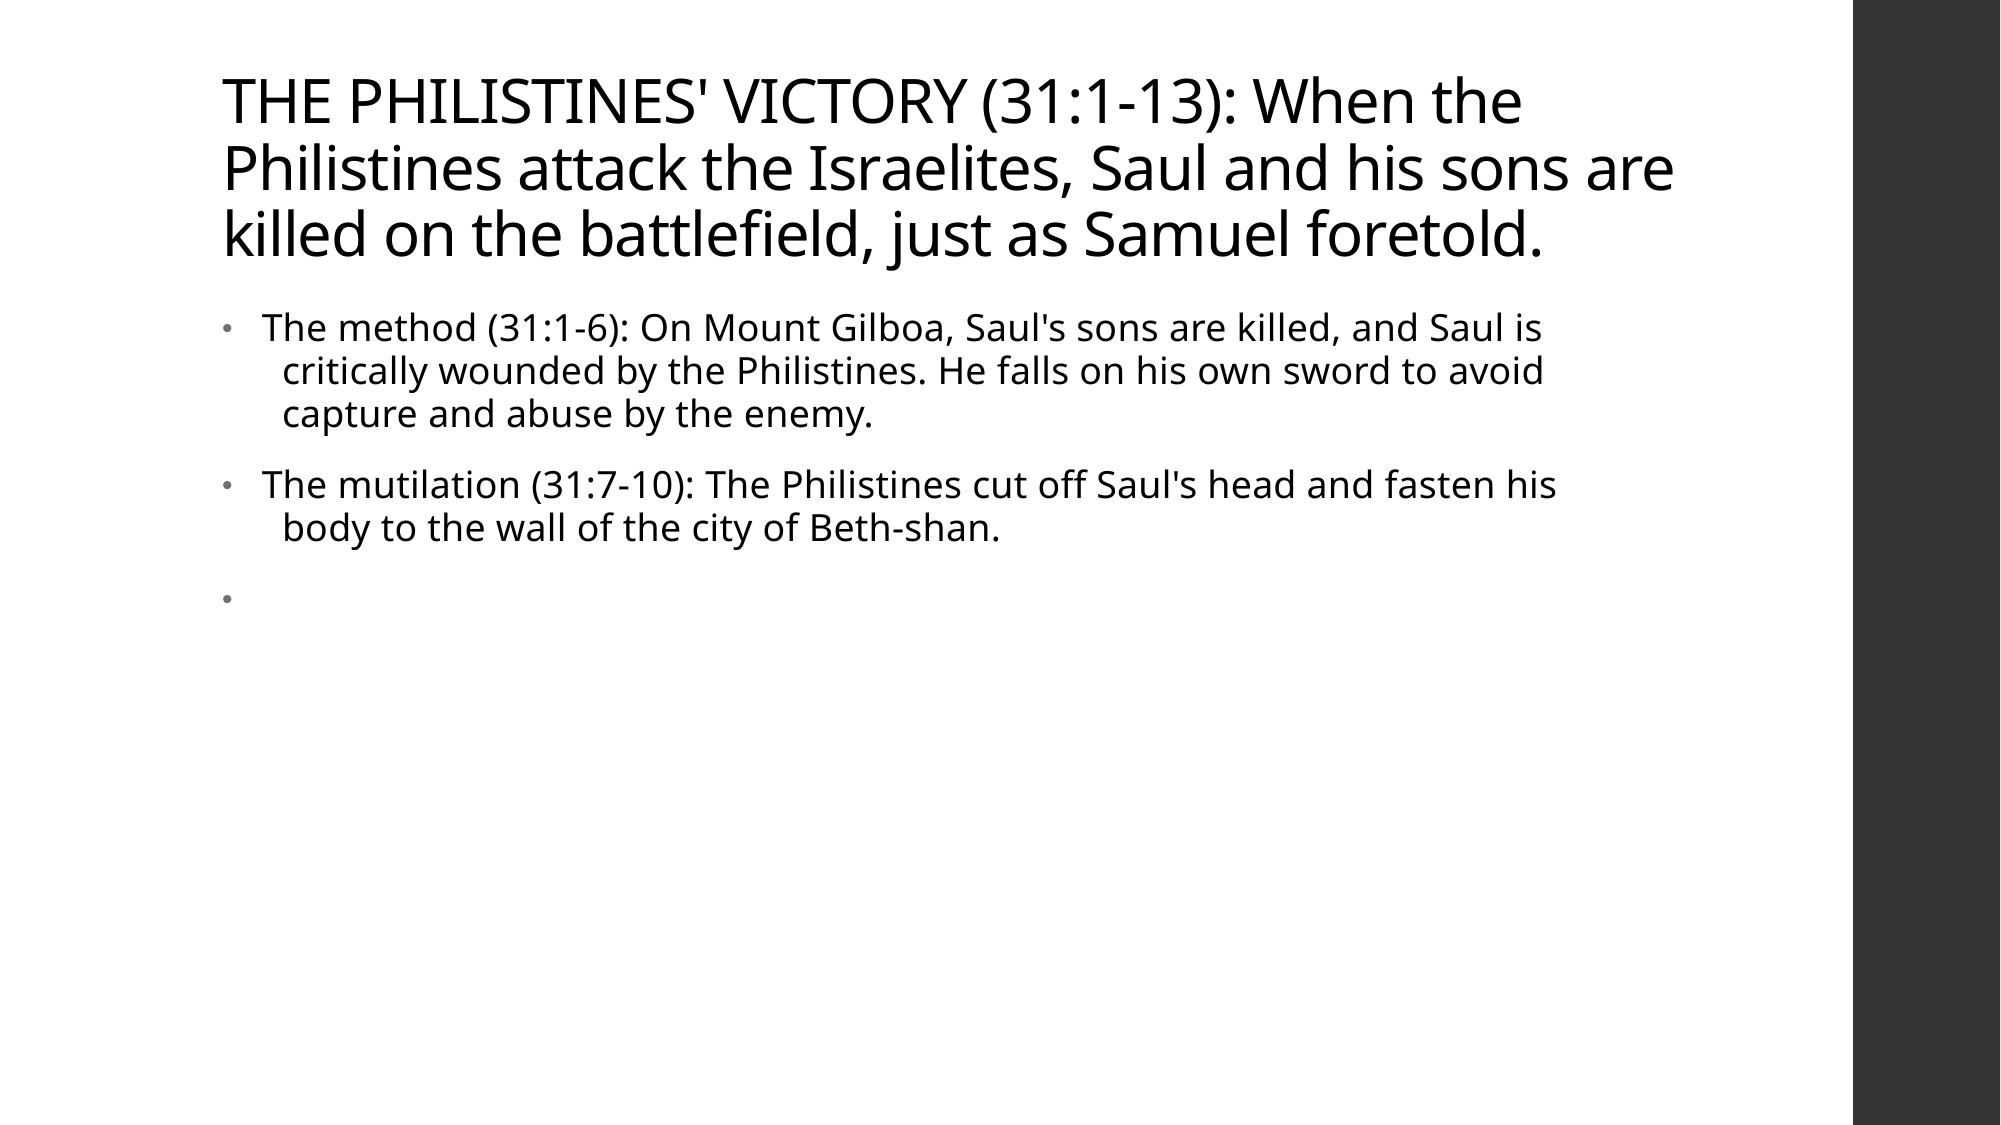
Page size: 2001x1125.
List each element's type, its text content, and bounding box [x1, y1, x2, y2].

list The method (31:1-6): On Mount Gilboa, Saul's sons are killed, and Saul is critically wounded by the Philistines. He falls on his own sword to avoid capture and abuse by the enemy. The mutilation (31:7-10): The Philistines cut off Saul's head and fasten his body to the wall of the city of Beth-shan. [206, 299, 1617, 1014]
title THE PHILISTINES' VICTORY (31:1-13): When the Philistines attack the Israelites, Saul and his sons are killed on the battlefield, just as Samuel foretold. [206, 60, 1797, 278]
